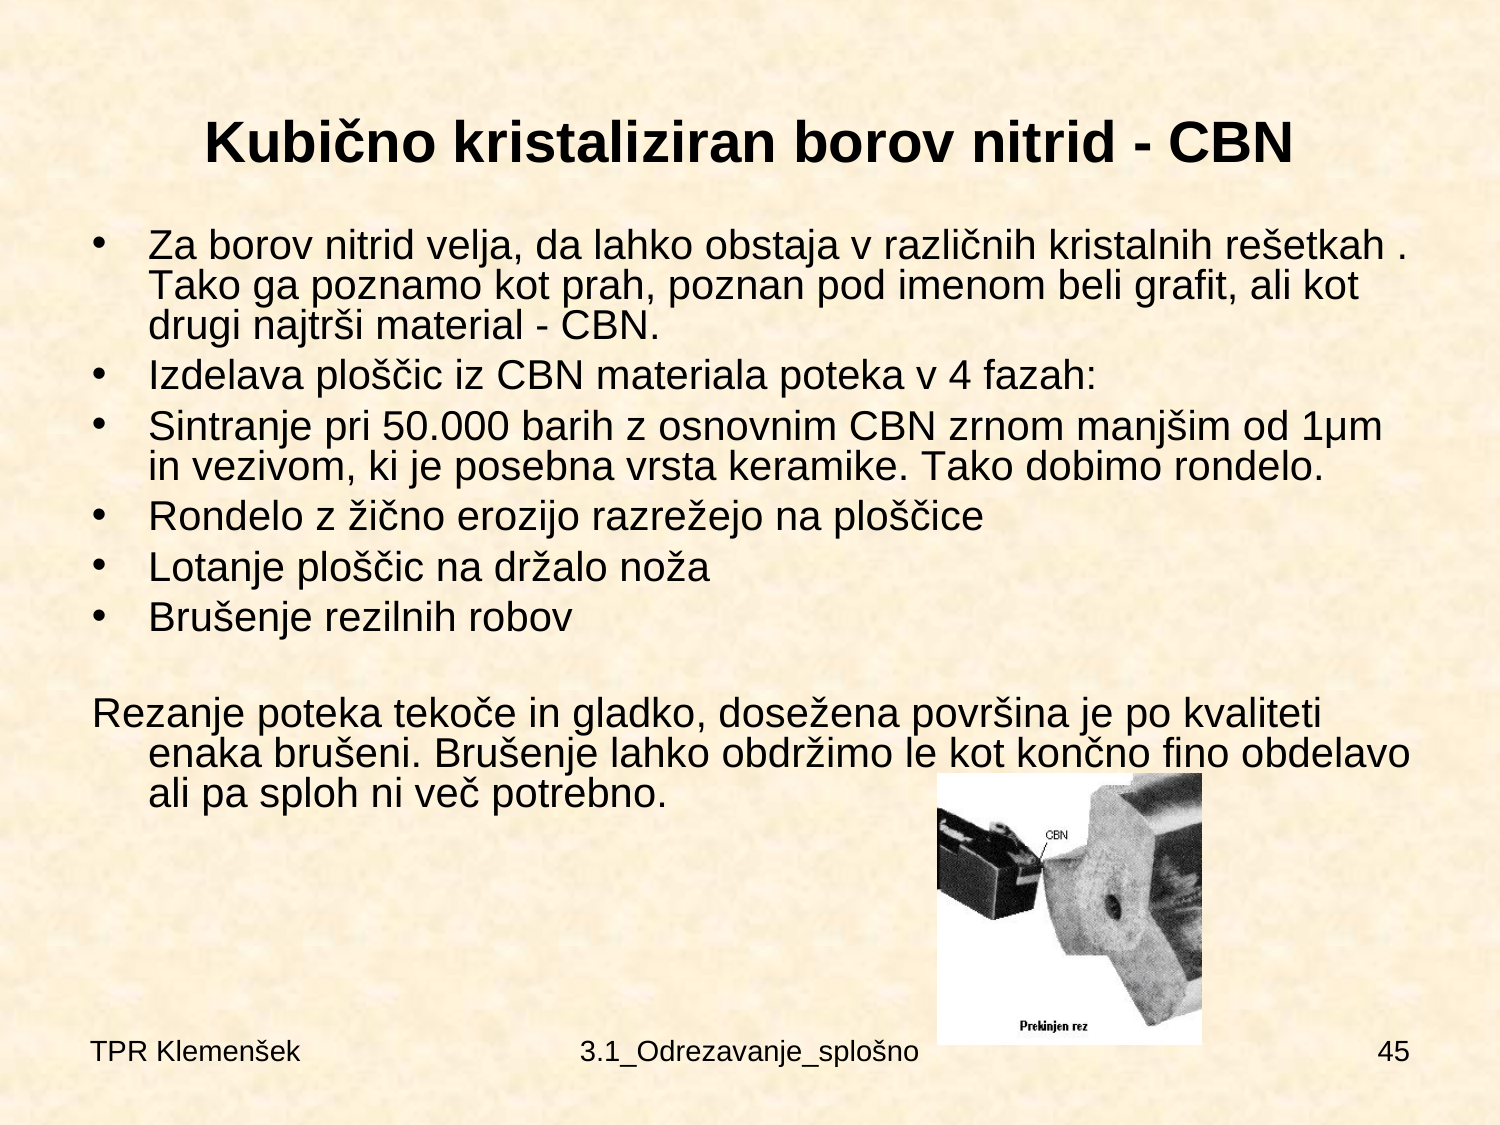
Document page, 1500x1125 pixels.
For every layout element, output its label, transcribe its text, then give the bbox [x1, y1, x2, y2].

text_box 3.1_Odrezavanje_splošno [512, 1024, 988, 1103]
list Za borov nitrid velja, da lahko obstaja v različnih kristalnih rešetkah . Tako ga poznamo kot prah, poznan pod imenom beli grafit, ali kot drugi najtrši material - CBN. Izdelava ploščic iz CBN materiala poteka v 4 fazah: Sintranje pri 50.000 barih z osnovnim CBN zrnom manjšim od 1μm in vezivom, ki je posebna vrsta keramike. Tako dobimo rondelo. Rondelo z žično erozijo razrežejo na ploščice Lotanje ploščic na držalo noža Brušenje rezilnih robov Rezanje poteka tekoče in gladko, dosežena površina je po kvaliteti enaka brušeni. Brušenje lahko obdržimo le kot končno fino obdelavo ali pa sploh ni več potrebno. [76, 219, 1427, 847]
text_box <number> [1074, 1024, 1426, 1103]
picture [0, 0, 1500, 1125]
text_box TPR Klemenšek [74, 1024, 426, 1103]
title Kubično kristaliziran borov nitrid - CBN [75, 45, 1426, 233]
